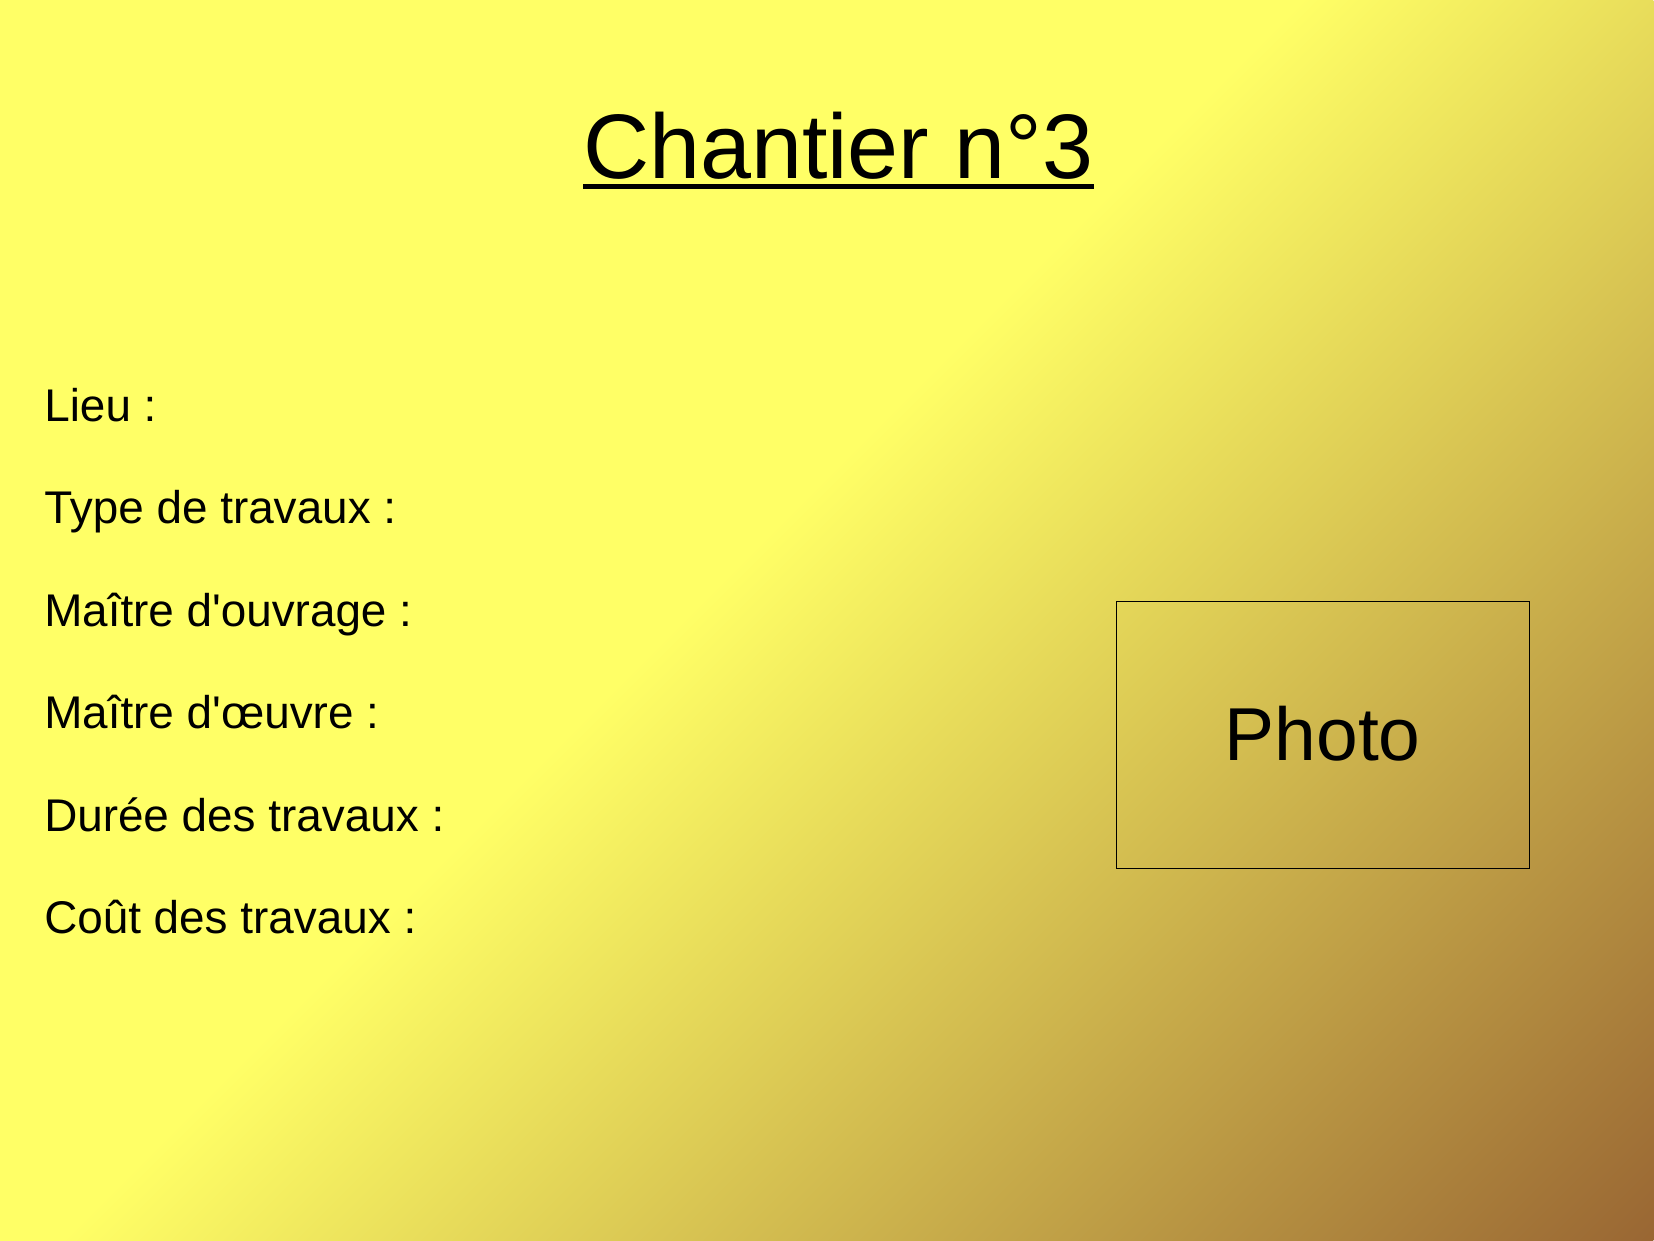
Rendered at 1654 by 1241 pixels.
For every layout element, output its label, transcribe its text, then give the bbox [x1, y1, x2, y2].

text_box Photo [1116, 601, 1530, 869]
text_box Chantier n°3 [188, 88, 1489, 207]
text_box Lieu : Type de travaux : Maître d'ouvrage : Maître d'œuvre : Durée des travaux : Coût des travaux : [29, 372, 1034, 949]
